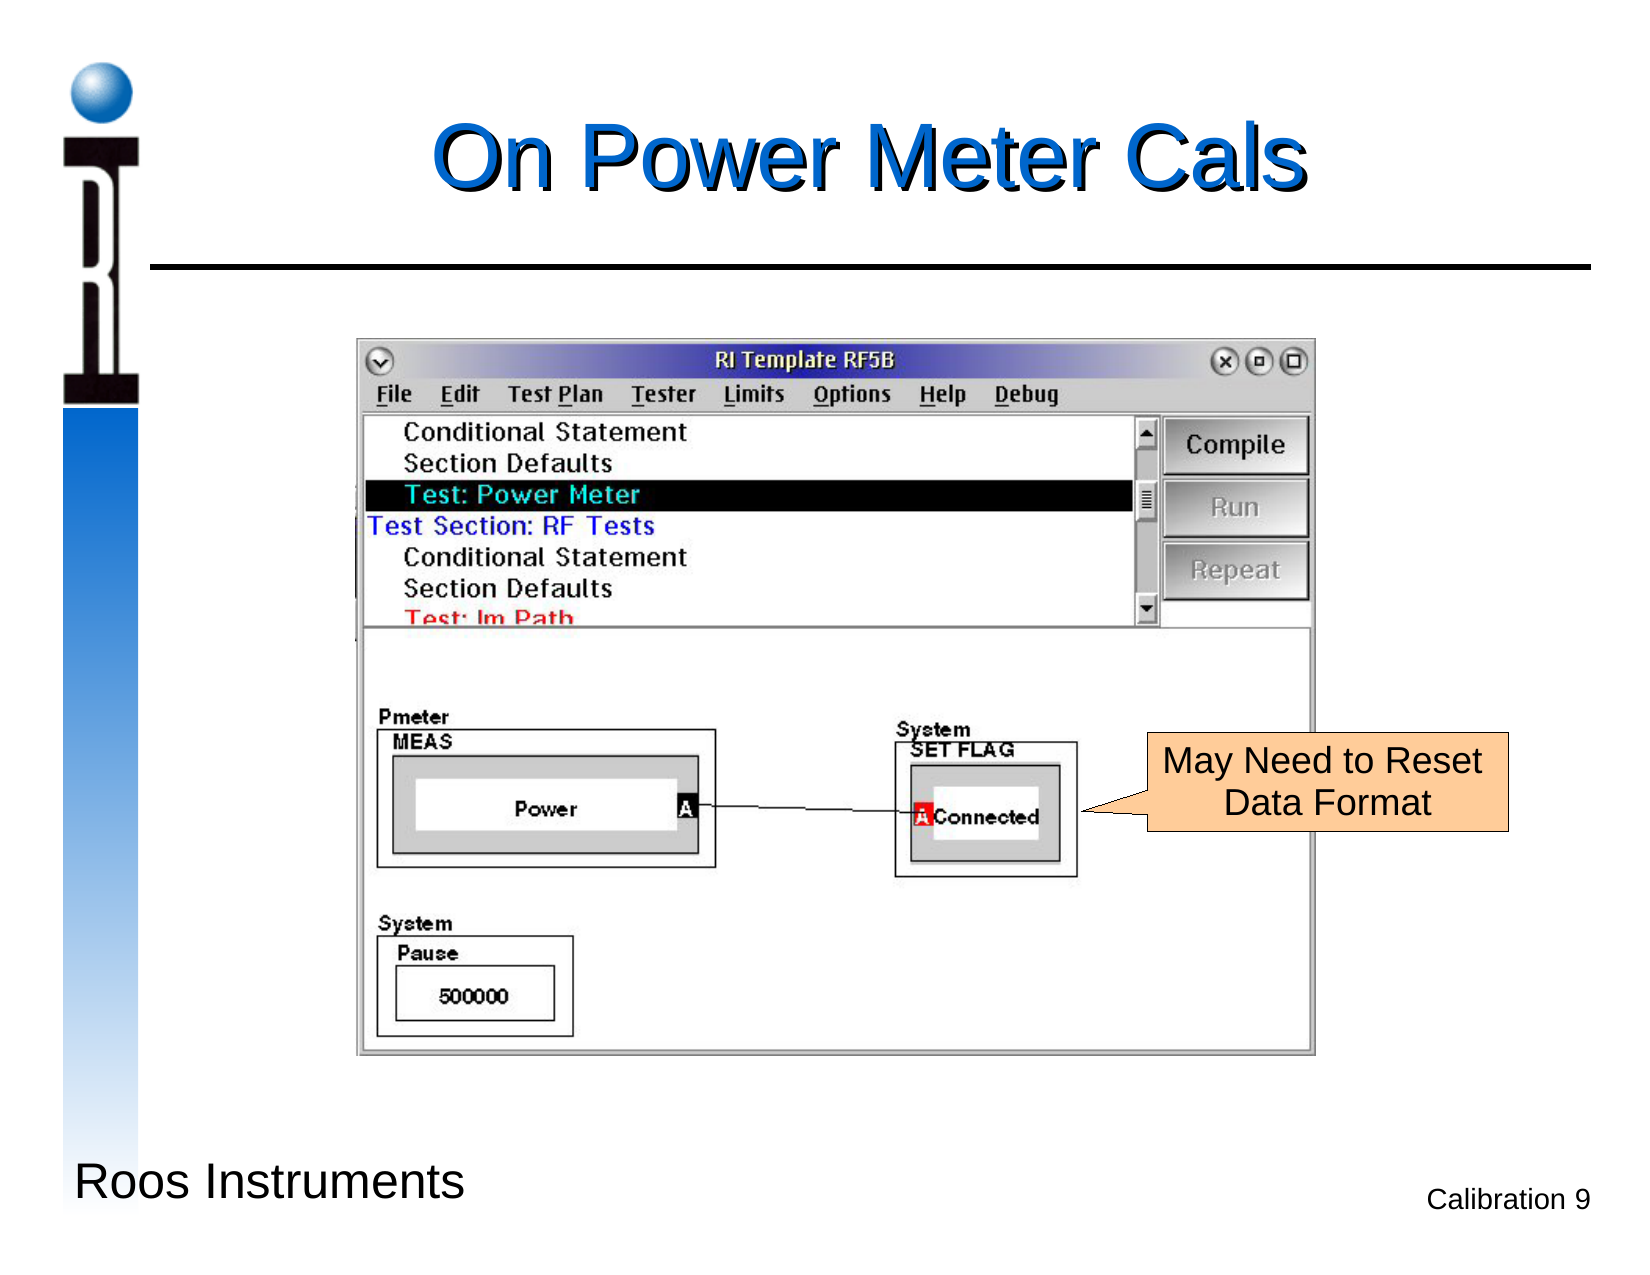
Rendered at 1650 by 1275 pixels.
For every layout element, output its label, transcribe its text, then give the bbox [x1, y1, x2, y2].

picture [59, 59, 144, 411]
title On Power Meter Cals [147, 66, 1591, 245]
text_box May Need to Reset Data Format [1081, 732, 1509, 832]
picture [355, 338, 1316, 1056]
